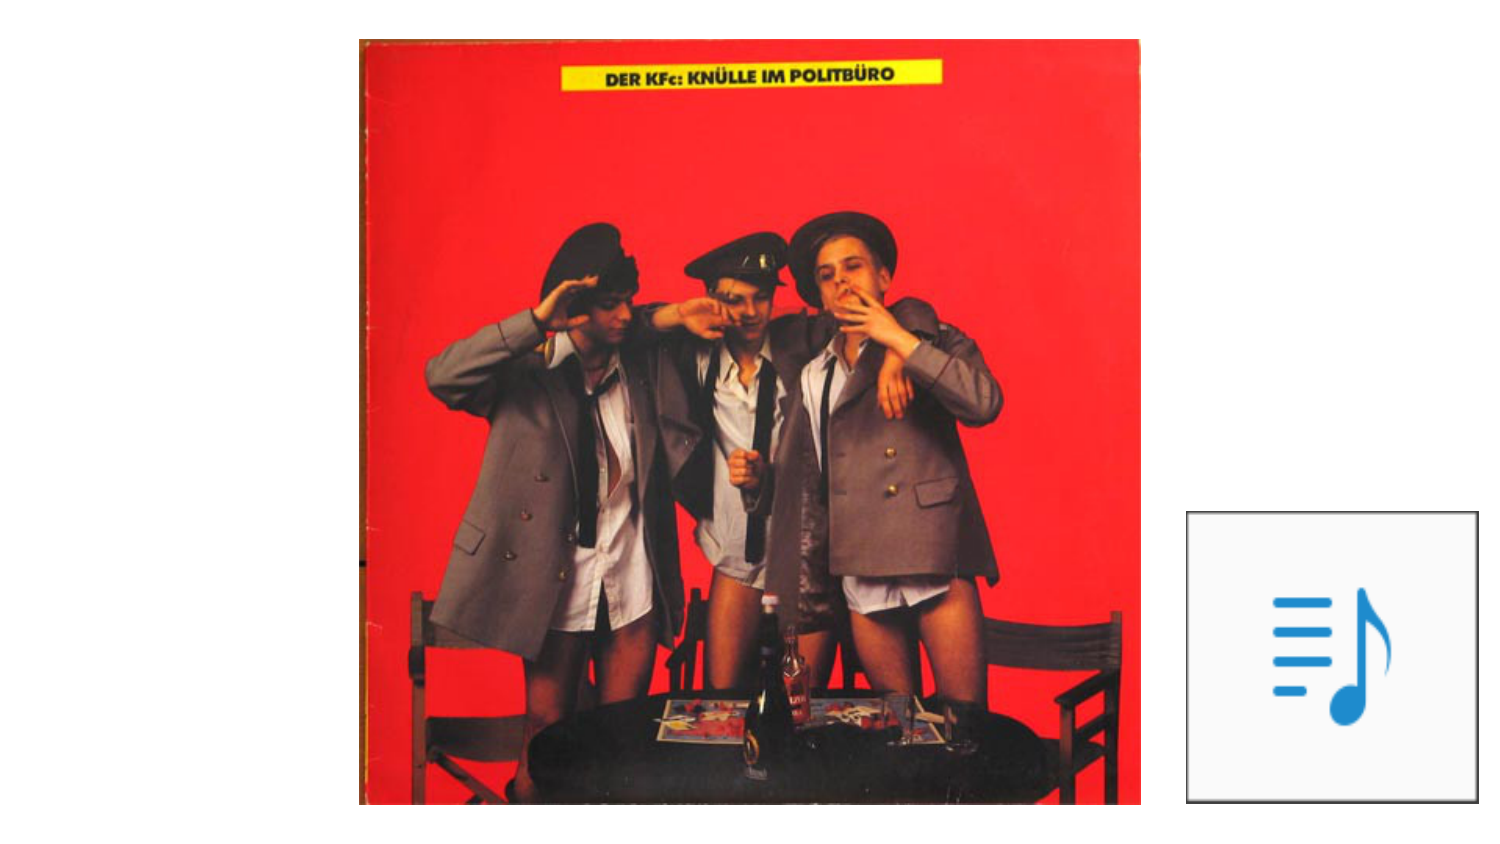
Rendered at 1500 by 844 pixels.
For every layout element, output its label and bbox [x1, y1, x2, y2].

picture [359, 39, 1141, 805]
text_box [1185, 510, 1481, 806]
